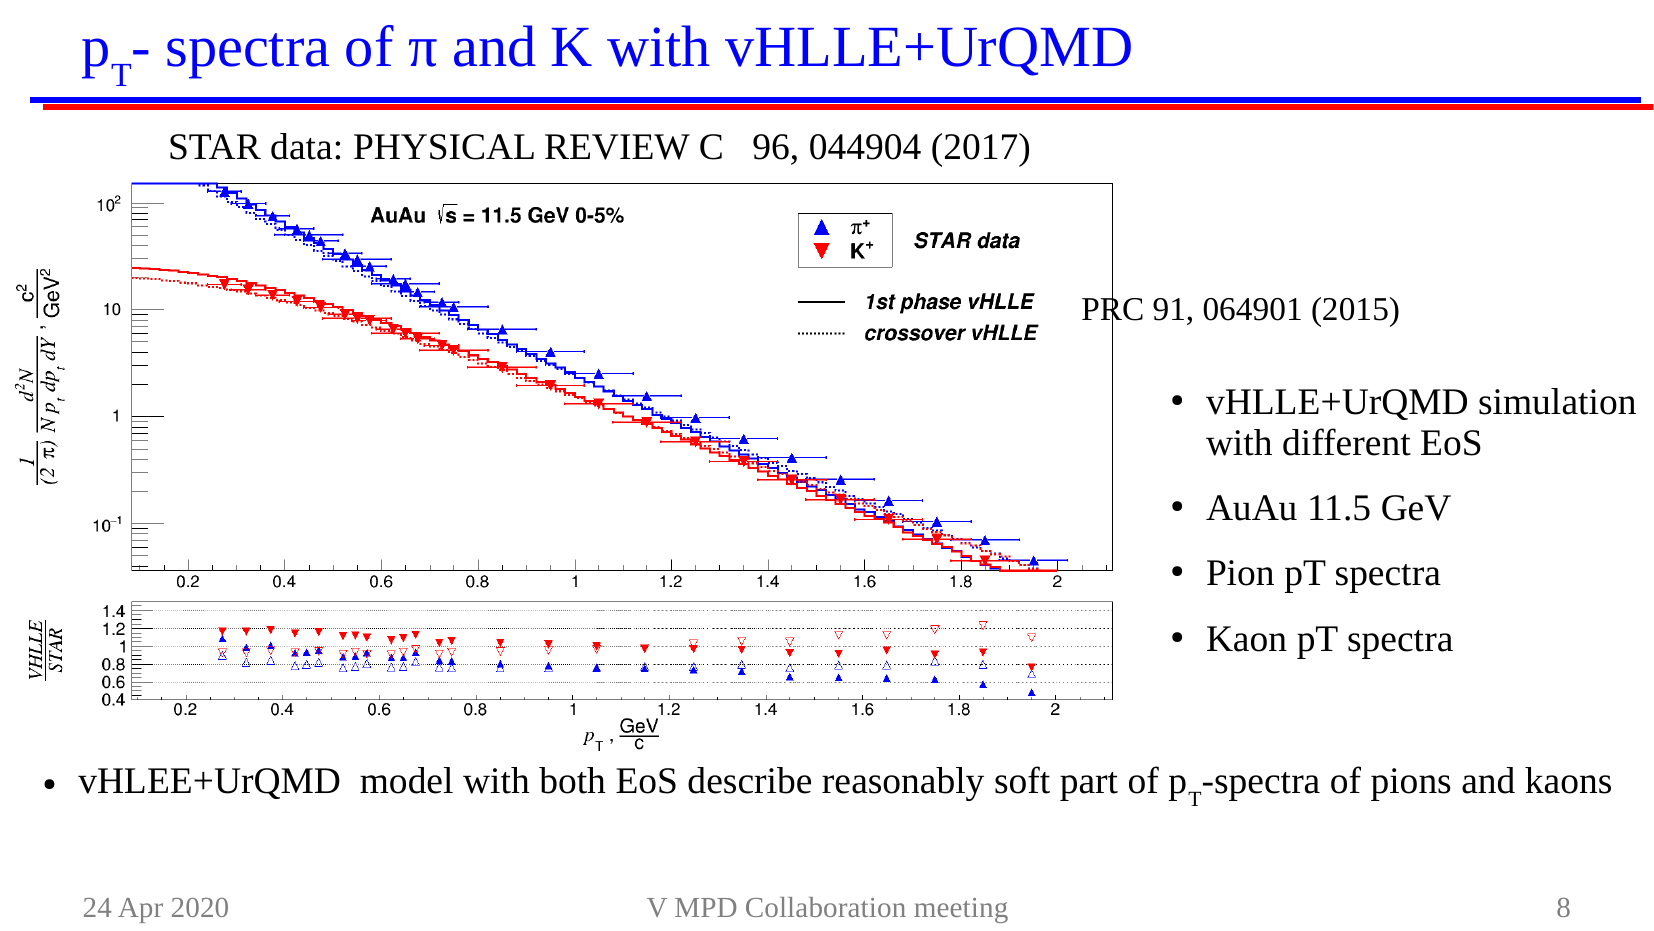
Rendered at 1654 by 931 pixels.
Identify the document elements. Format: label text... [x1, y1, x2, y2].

text_box PRC 91, 064901 (2015) [1066, 283, 1419, 340]
picture [0, 138, 1240, 788]
text_box vHLLE+UrQMD simulation with different EoS AuAu 11.5 GeV Pion pT spectra Kaon pT spectra [1155, 373, 1654, 707]
text_box vHLEE+UrQMD model with both EoS describe reasonably soft part of pT-spectra of pions and kaons [28, 711, 1647, 860]
title pT- spectra of π and K with vHLLE+UrQMD [81, 7, 1570, 91]
text_box STAR data: PHYSICAL REVIEW C 96, 044904 (2017) [153, 118, 1082, 217]
